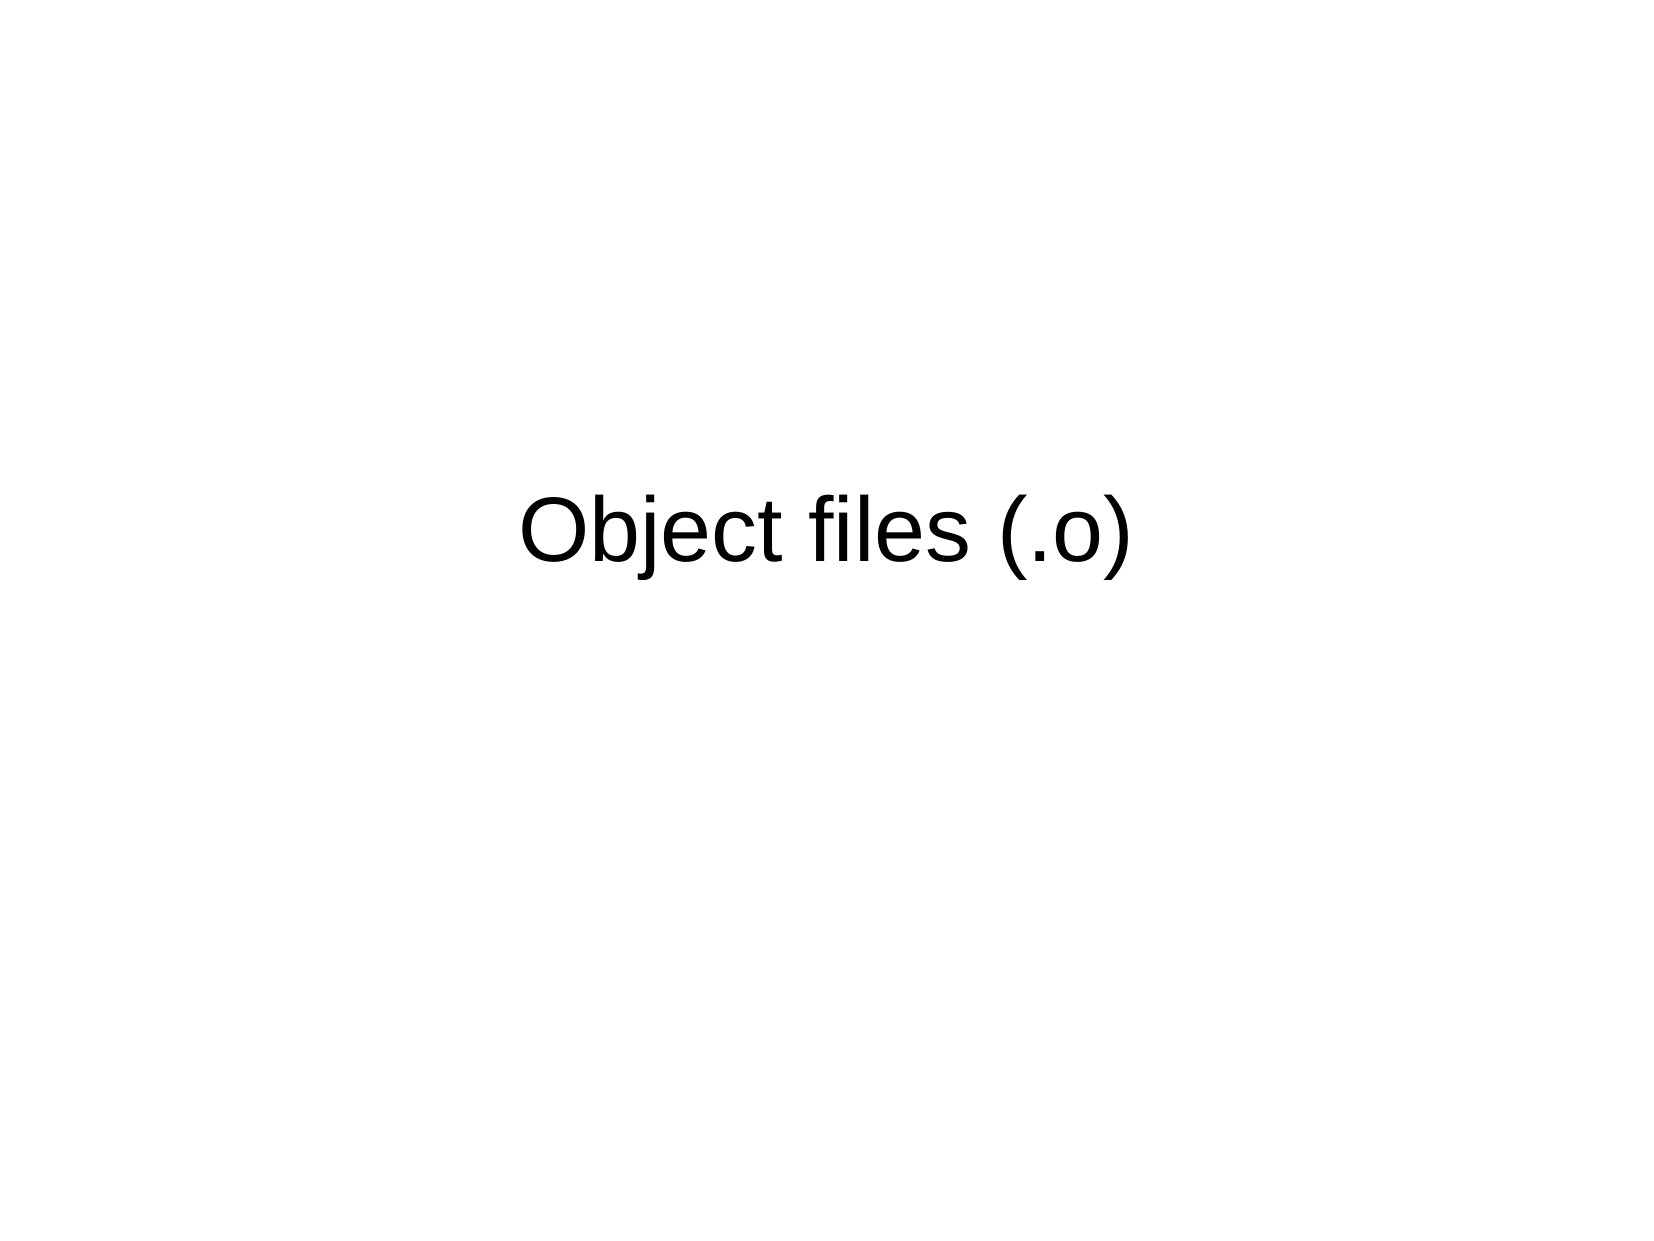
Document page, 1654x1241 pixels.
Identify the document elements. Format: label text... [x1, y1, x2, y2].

subtitle Object files (.o) [82, 49, 1571, 1010]
